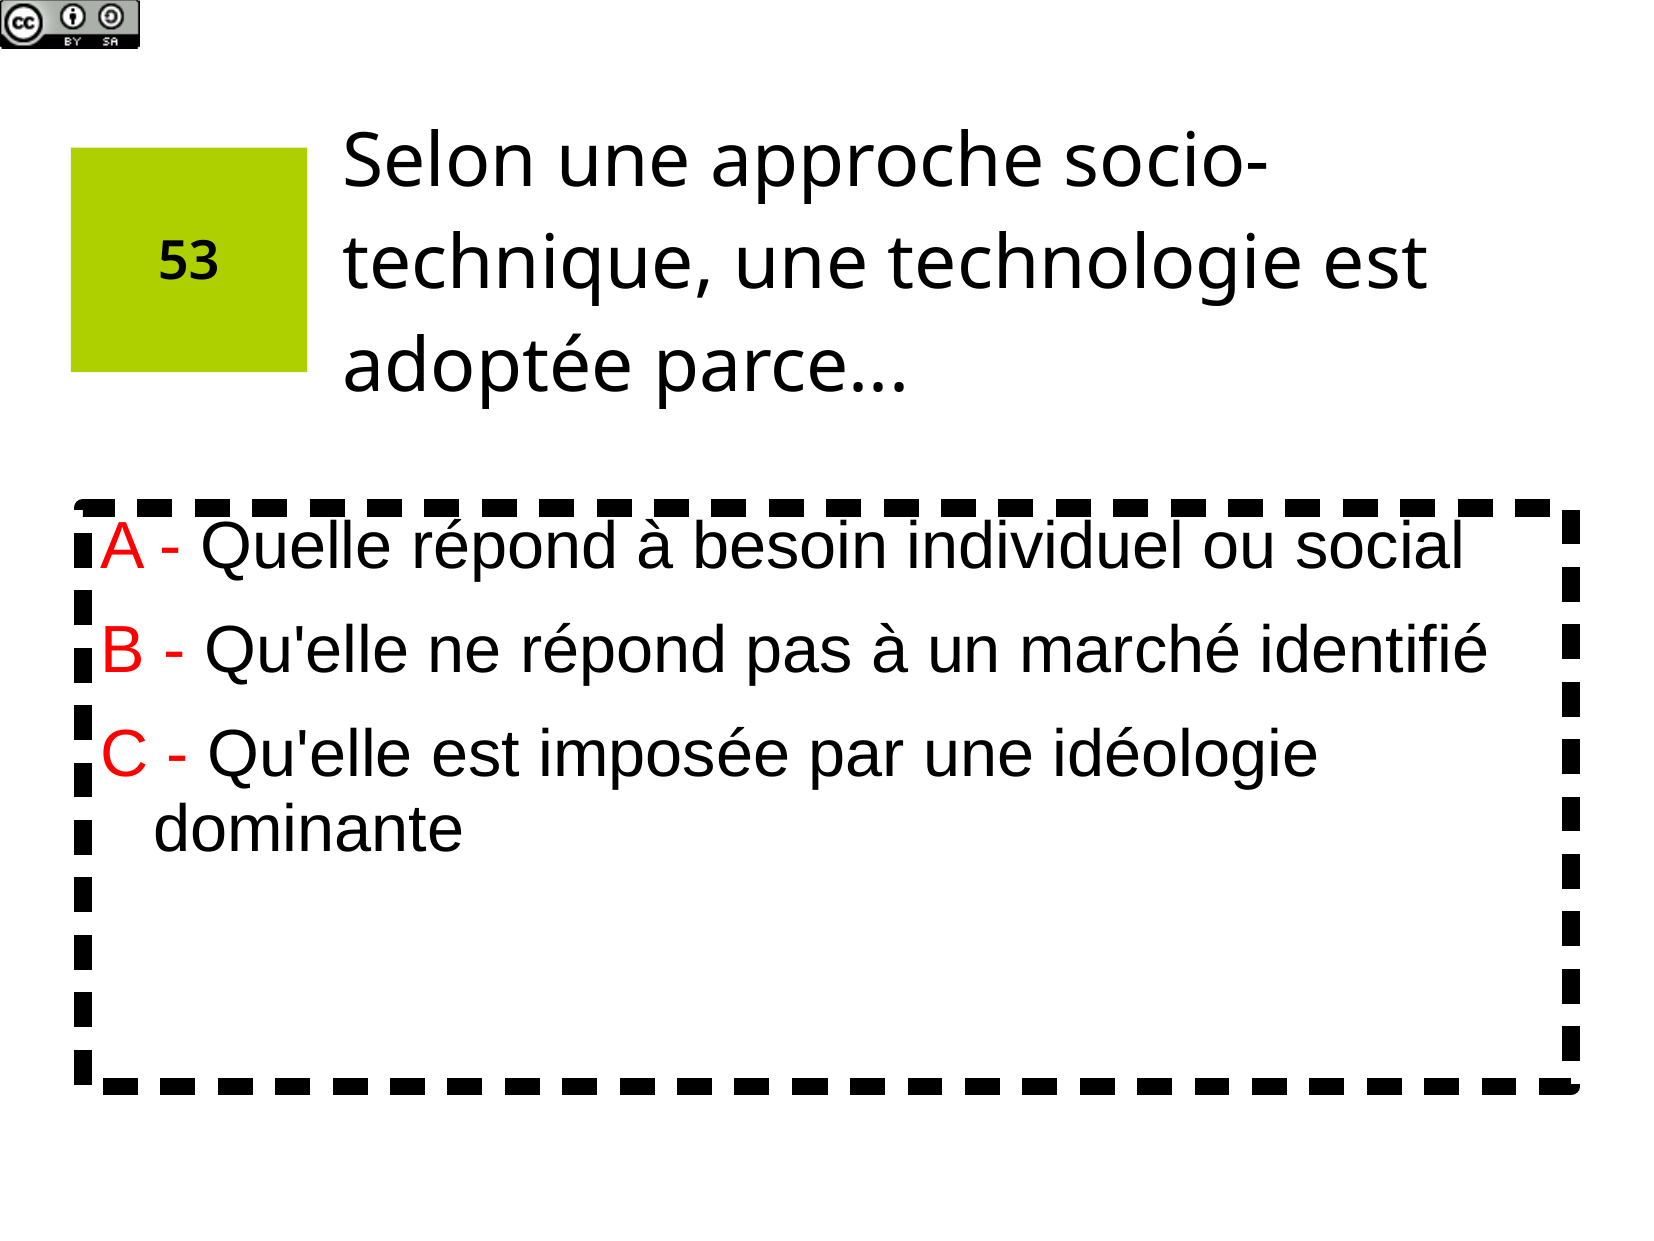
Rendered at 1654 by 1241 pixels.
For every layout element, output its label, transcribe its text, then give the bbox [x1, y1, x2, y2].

list Quelle répond à besoin individuel ou social Qu'elle ne répond pas à un marché identifié Qu'elle est imposée par une idéologie dominante [82, 507, 1571, 1087]
title Selon une approche socio-technique, une technologie est adoptée parce... [342, 59, 1571, 461]
picture [0, 0, 140, 49]
